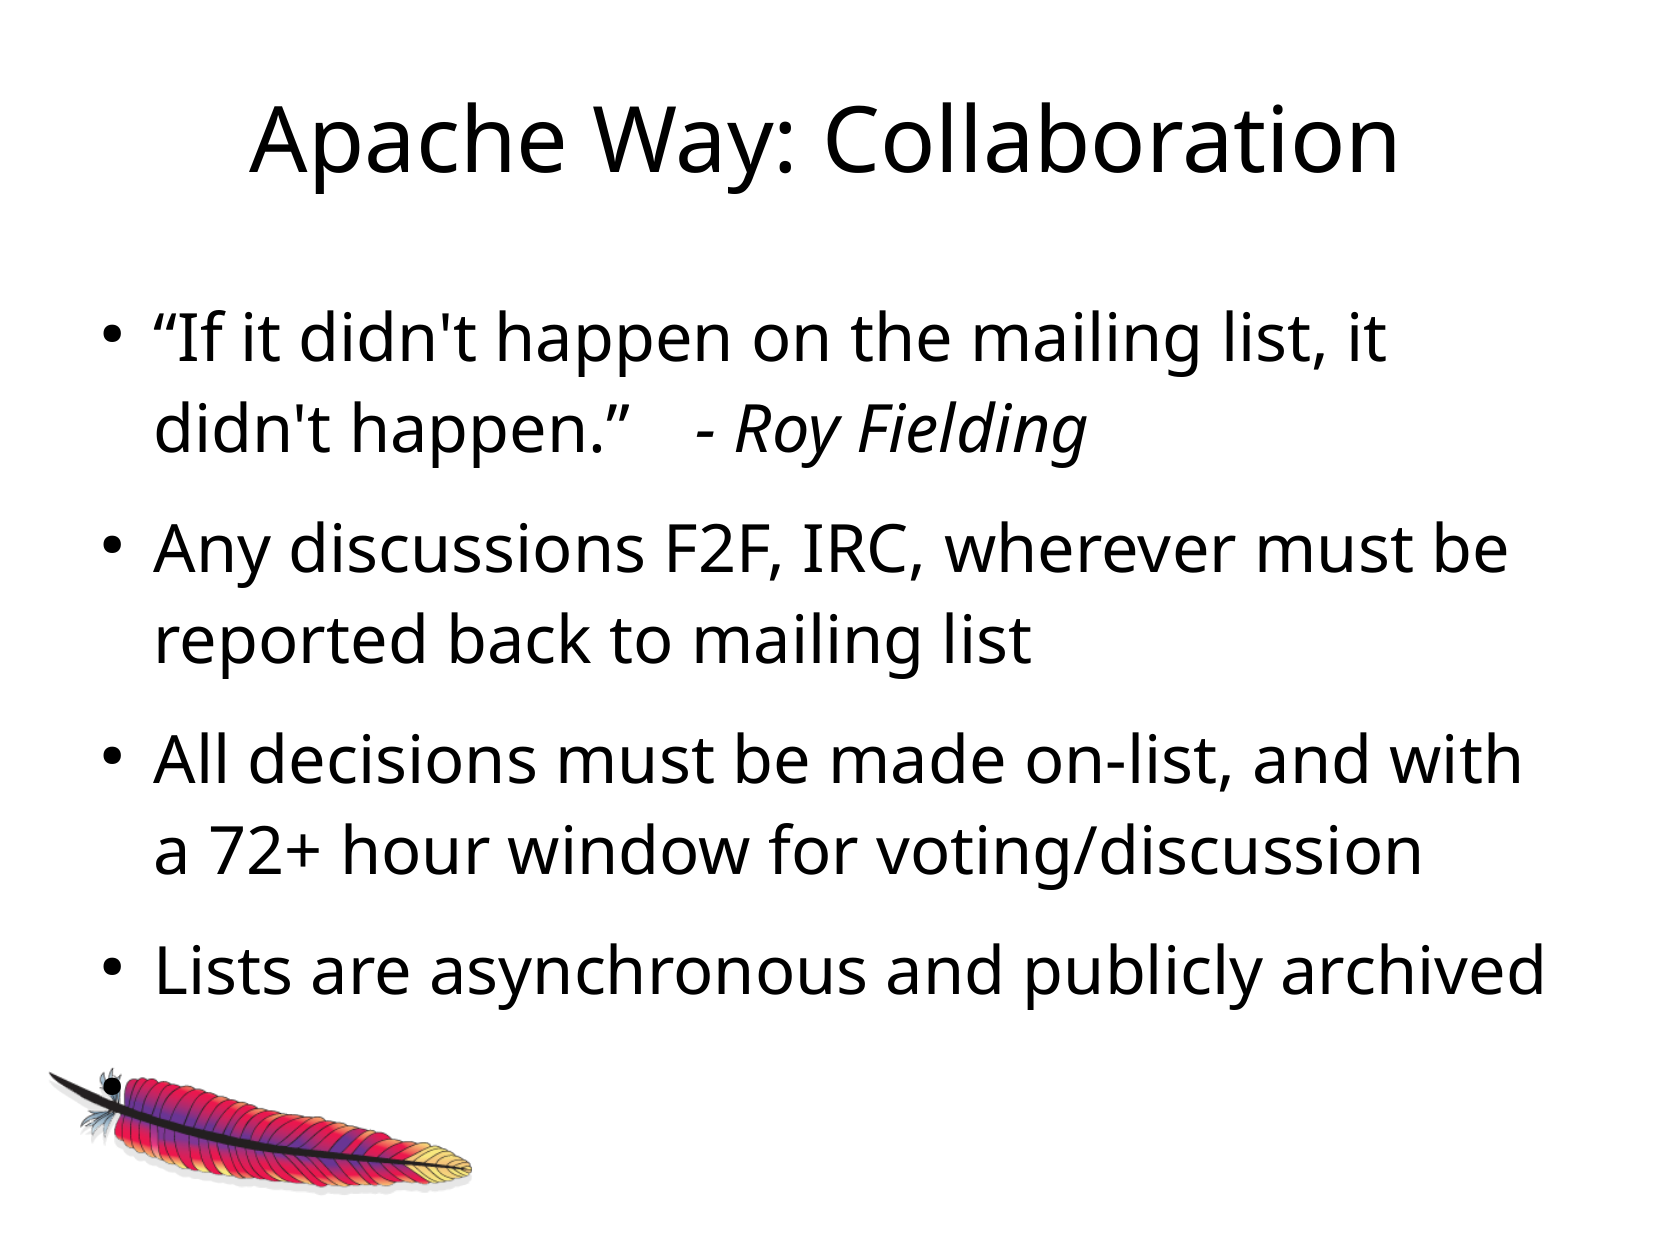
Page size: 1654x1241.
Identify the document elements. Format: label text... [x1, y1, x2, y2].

title Apache Way: Collaboration [82, 49, 1571, 226]
list “If it didn't happen on the mailing list, it didn't happen.” - Roy Fielding Any discussions F2F, IRC, wherever must be reported back to mailing list All decisions must be made on-list, and with a 72+ hour window for voting/discussion Lists are asynchronous and publicly archived [82, 290, 1571, 1135]
picture [45, 1064, 477, 1200]
